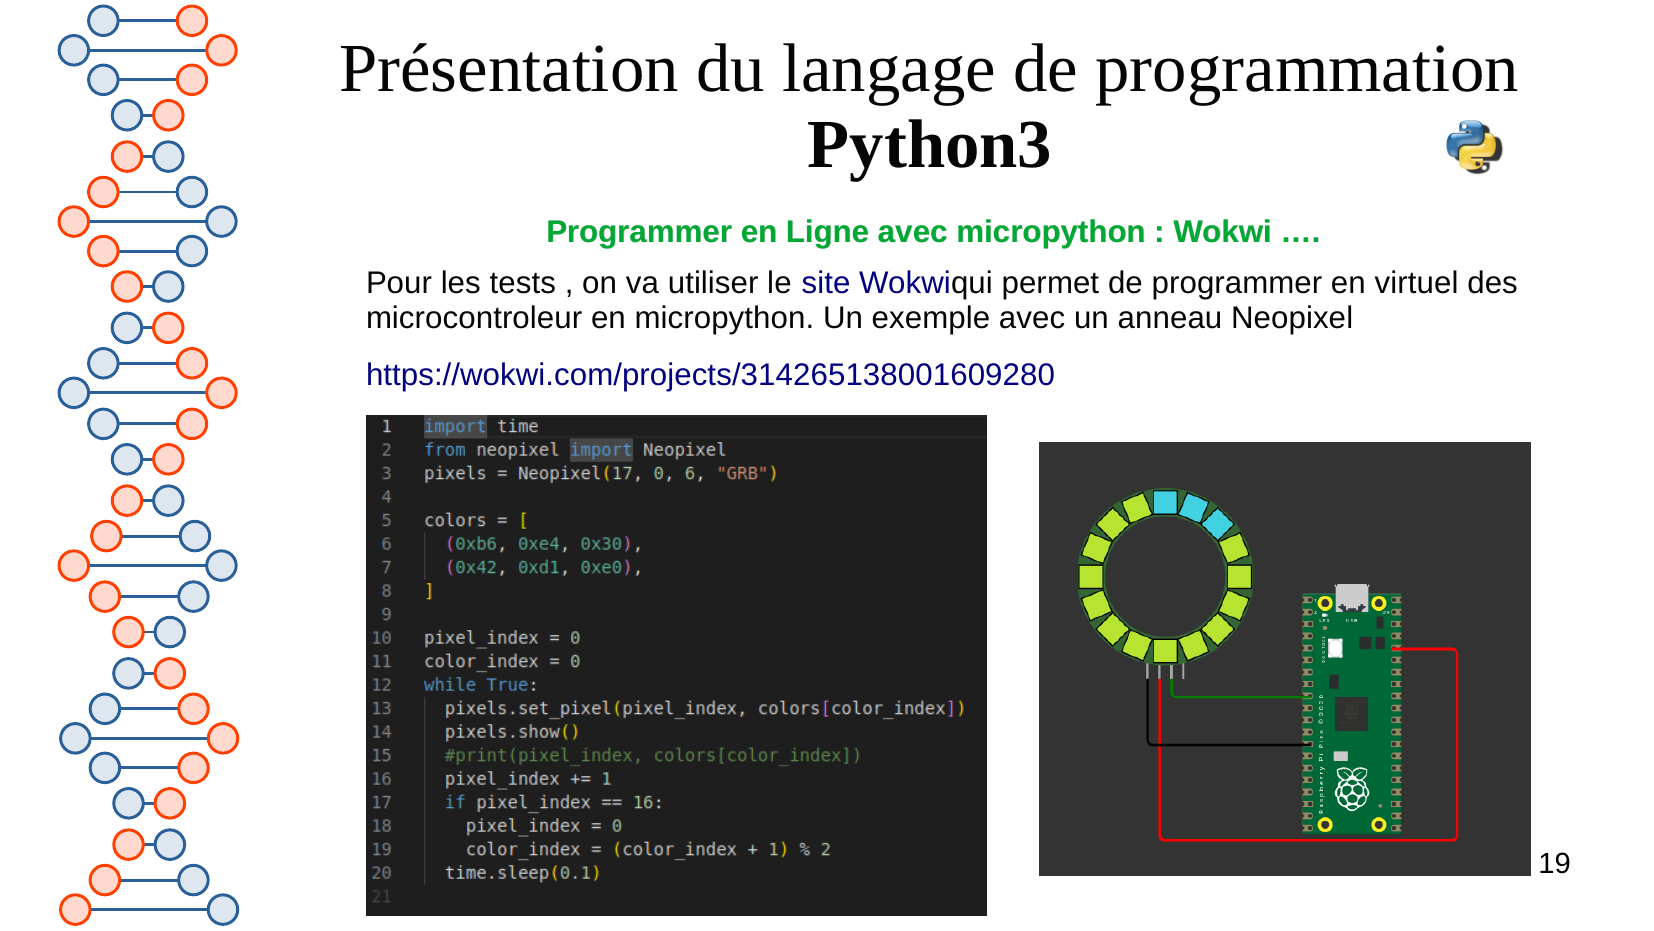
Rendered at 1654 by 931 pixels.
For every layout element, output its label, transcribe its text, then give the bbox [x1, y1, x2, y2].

picture [366, 415, 987, 916]
picture [1443, 118, 1506, 176]
title Présentation du langage de programmation Python3 [265, 29, 1595, 184]
list Pour les tests , on va utiliser le site Wokwiqui permet de programmer en virtuel des microcontroleur en micropython. Un exemple avec un anneau Neopixel https://wokwi.com/projects/314265138001609280 [295, 265, 1625, 916]
picture [1039, 442, 1531, 876]
text_box Programmer en Ligne avec micropython : Wokwi …. [531, 206, 1388, 257]
